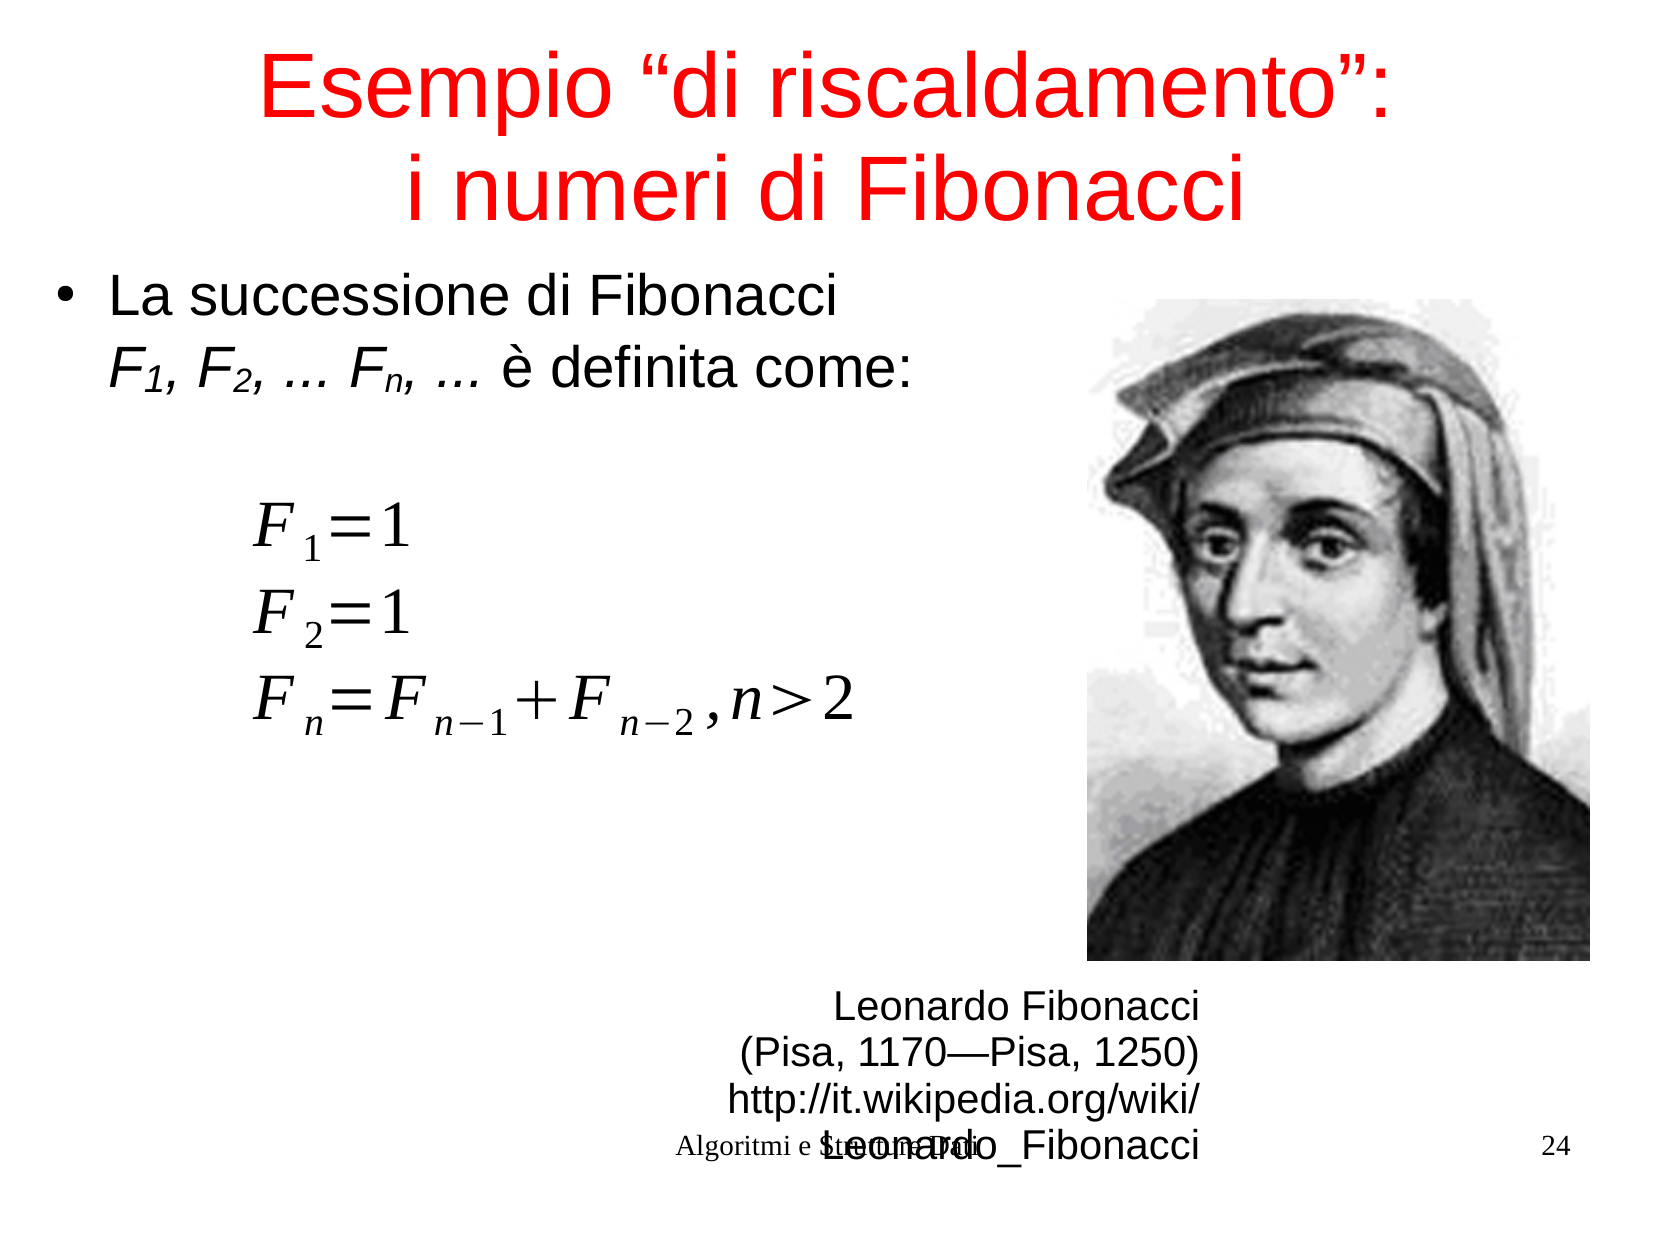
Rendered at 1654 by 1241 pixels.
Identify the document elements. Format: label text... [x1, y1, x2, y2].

chart [243, 487, 863, 745]
picture [1087, 299, 1590, 961]
text_box Leonardo Fibonacci (Pisa, 1170—Pisa, 1250) http://it.wikipedia.org/wiki/Leonardo_Fibonacci [712, 975, 1576, 1176]
title Esempio “di riscaldamento”: i numeri di Fibonacci [82, 34, 1571, 240]
list La successione di Fibonacci F1, F2, ... Fn, ... è definita come: [37, 262, 1088, 1109]
